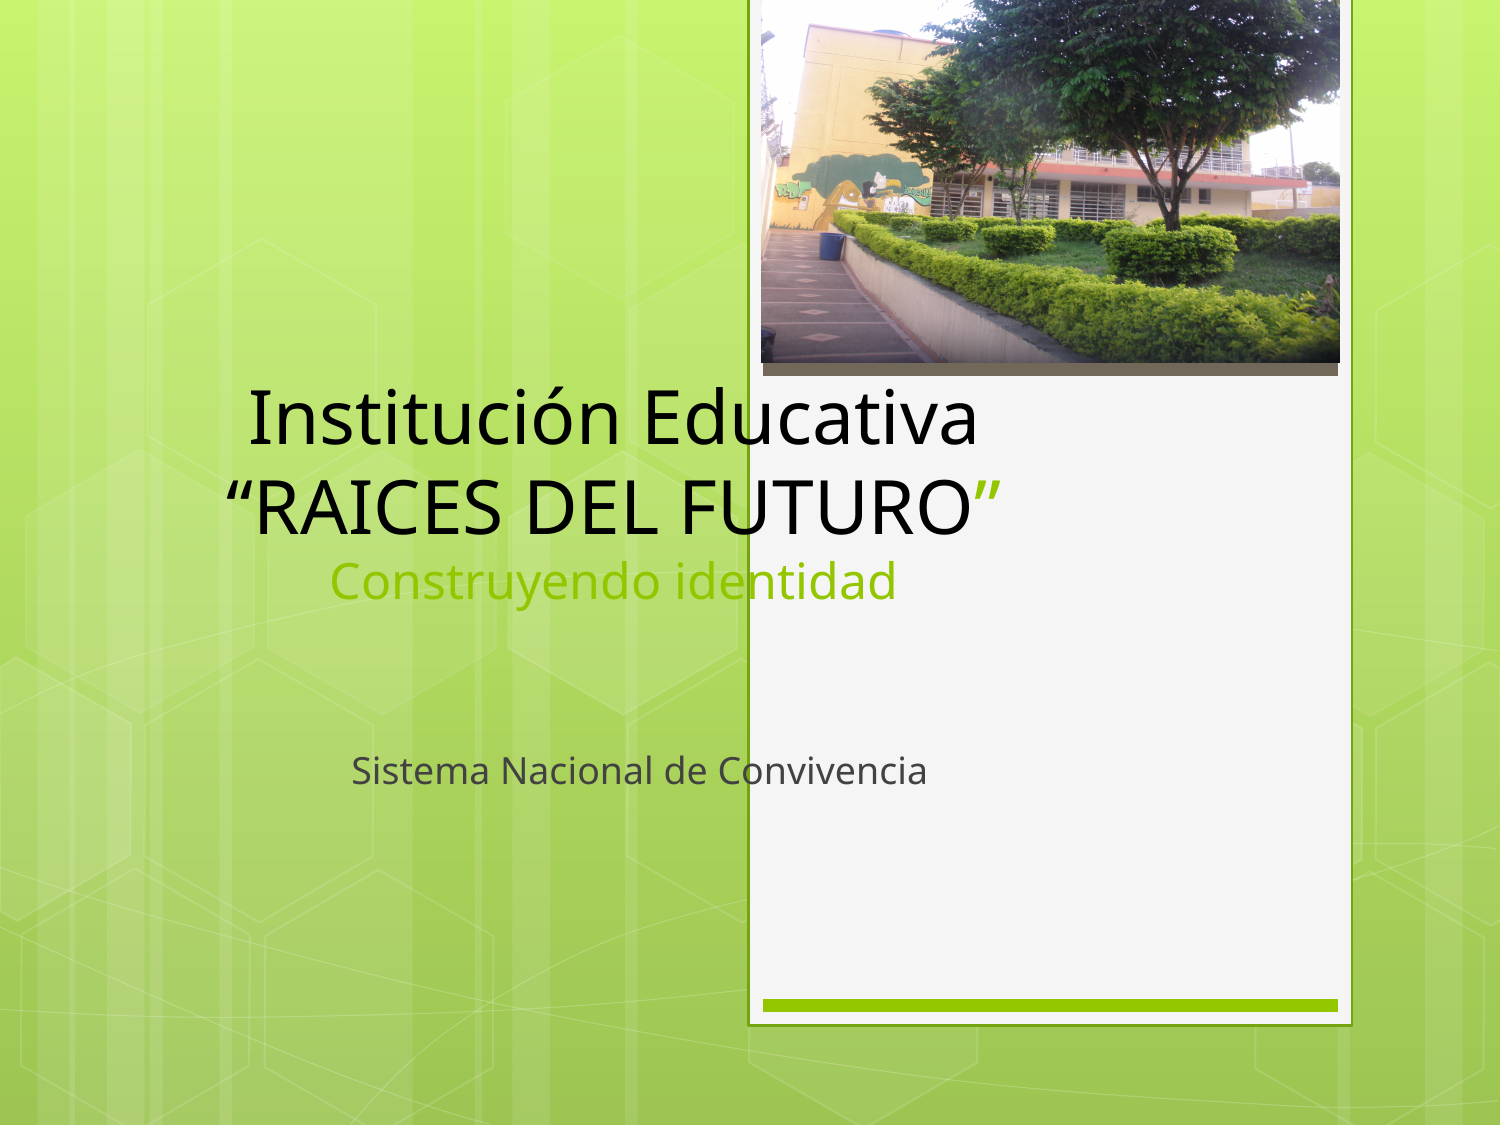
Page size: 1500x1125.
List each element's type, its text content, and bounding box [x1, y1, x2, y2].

picture [761, 0, 1340, 363]
title Institución Educativa “RAICES DEL FUTURO” Construyendo identidad [123, 338, 1105, 618]
subtitle Sistema Nacional de Convivencia [336, 739, 989, 947]
